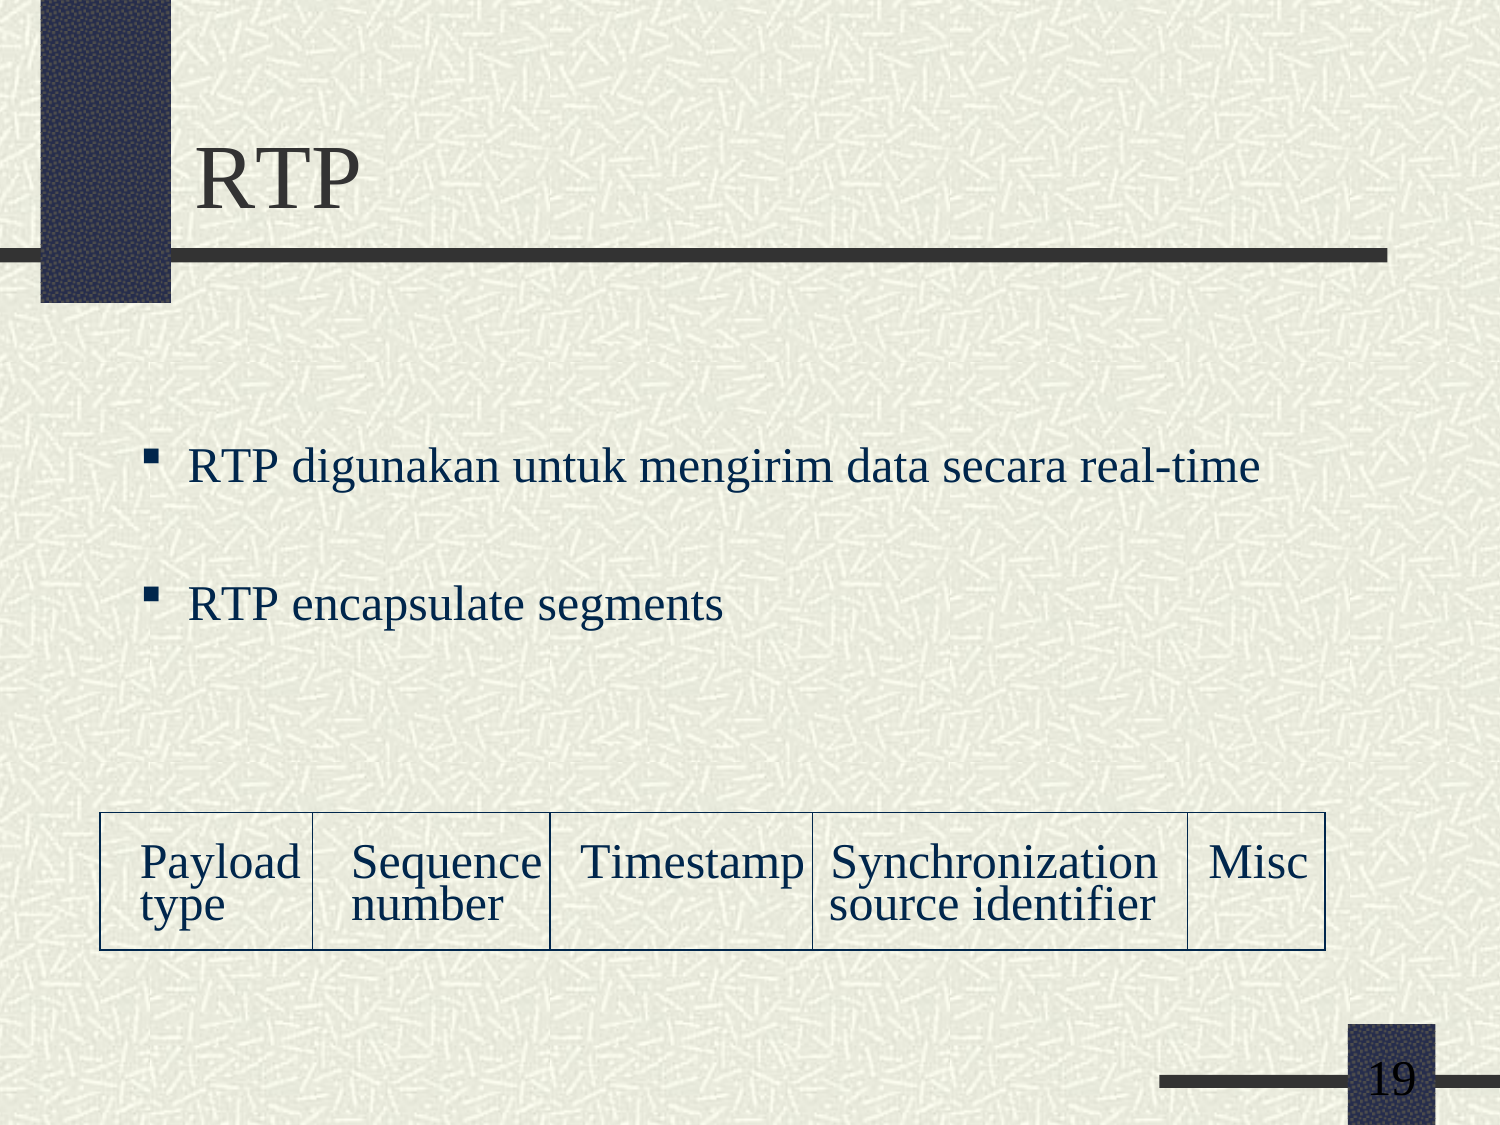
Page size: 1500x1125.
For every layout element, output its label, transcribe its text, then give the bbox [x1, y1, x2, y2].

title RTP [179, 46, 1455, 235]
text_box Payload Sequence Timestamp Synchronization Misc type number source identifier [813, 837, 1187, 937]
text_box Payload Sequence Timestamp Synchronization Misc type number source identifier [125, 837, 312, 937]
text_box RTP digunakan untuk mengirim data secara real-time [124, 424, 1338, 501]
picture [0, 0, 1500, 1125]
text_box Payload Sequence Timestamp Synchronization Misc type number source identifier [1188, 837, 1376, 937]
text_box Payload Sequence Timestamp Synchronization Misc type number source identifier [551, 837, 812, 937]
text_box RTP encapsulate segments [124, 562, 988, 638]
text_box Payload Sequence Timestamp Synchronization Misc type number source identifier [313, 837, 549, 937]
